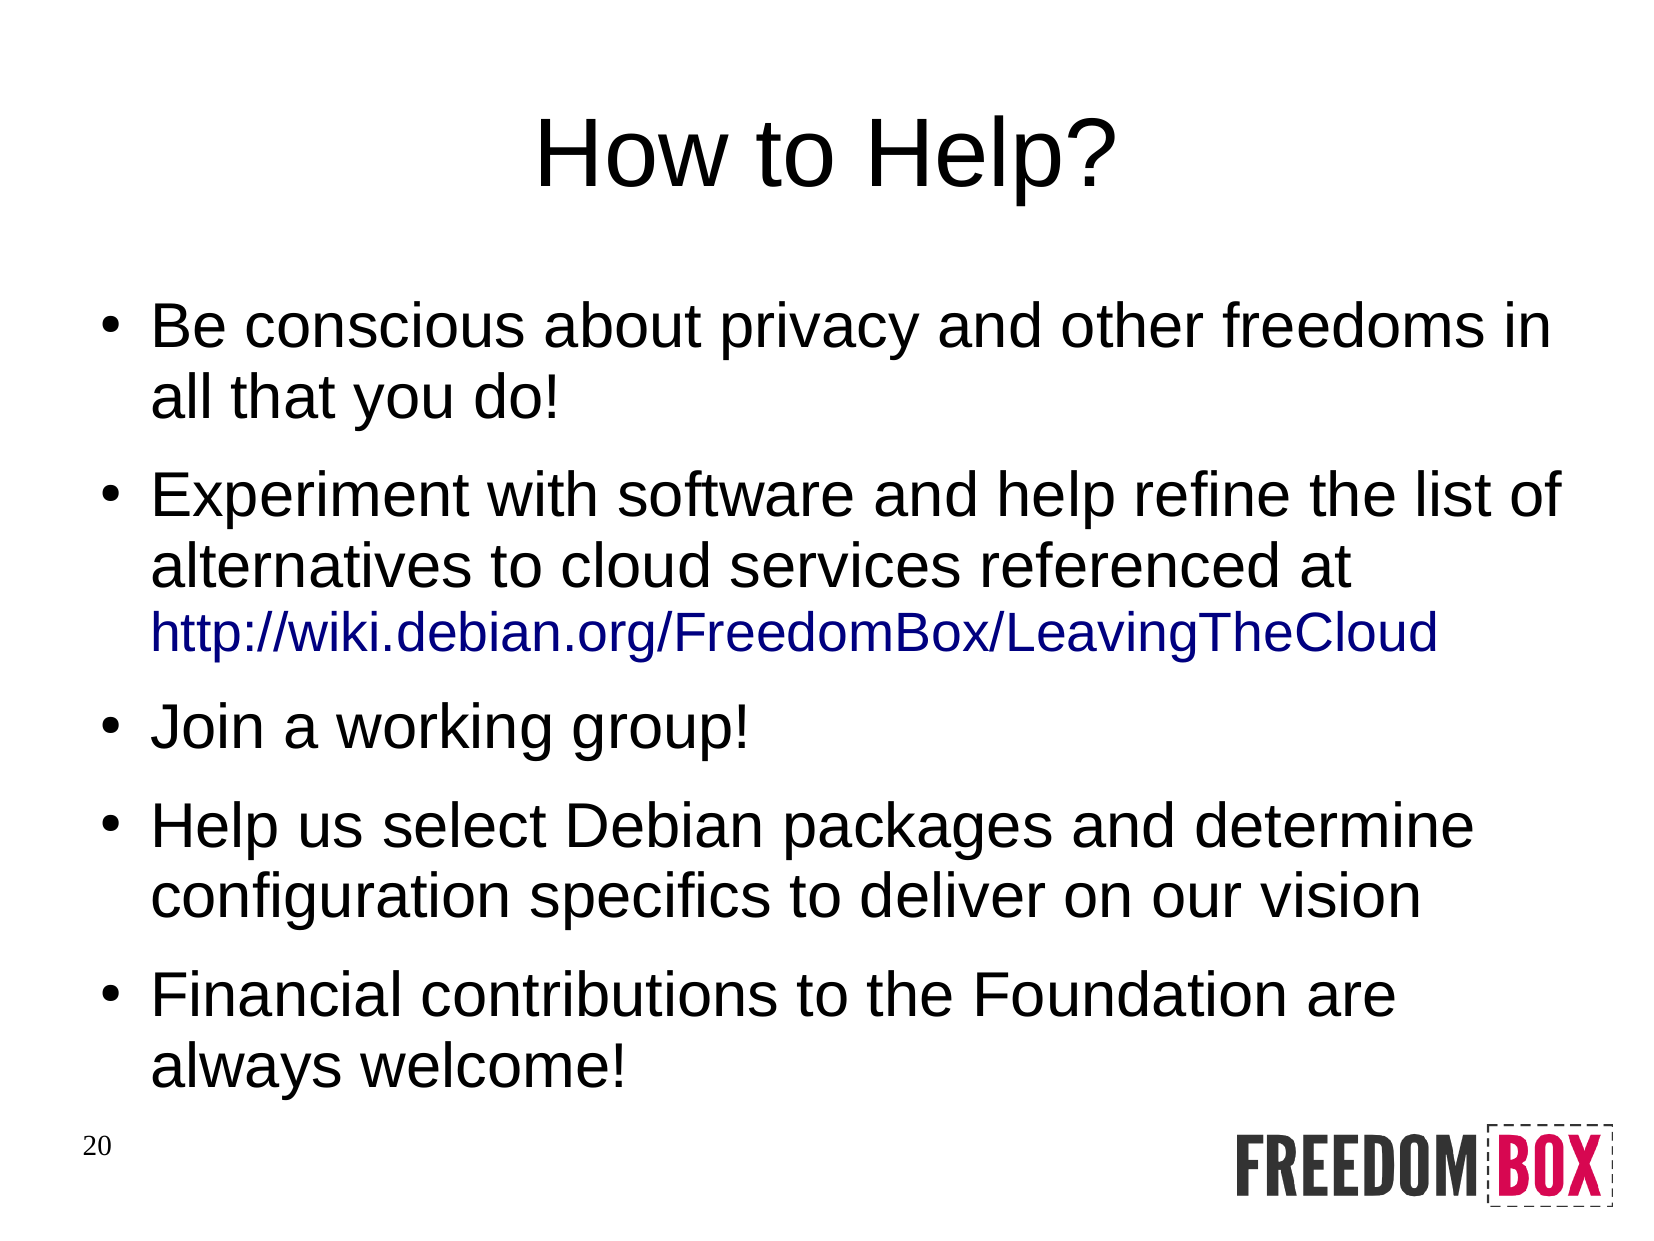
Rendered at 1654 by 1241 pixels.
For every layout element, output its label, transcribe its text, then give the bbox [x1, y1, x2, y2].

picture [1237, 1124, 1613, 1207]
title How to Help? [82, 49, 1571, 257]
list Be conscious about privacy and other freedoms in all that you do! Experiment with software and help refine the list of alternatives to cloud services referenced at http://wiki.debian.org/FreedomBox/LeavingTheCloud Join a working group! Help us select Debian packages and determine configuration specifics to deliver on our vision Financial contributions to the Foundation are always welcome! [82, 290, 1571, 1109]
